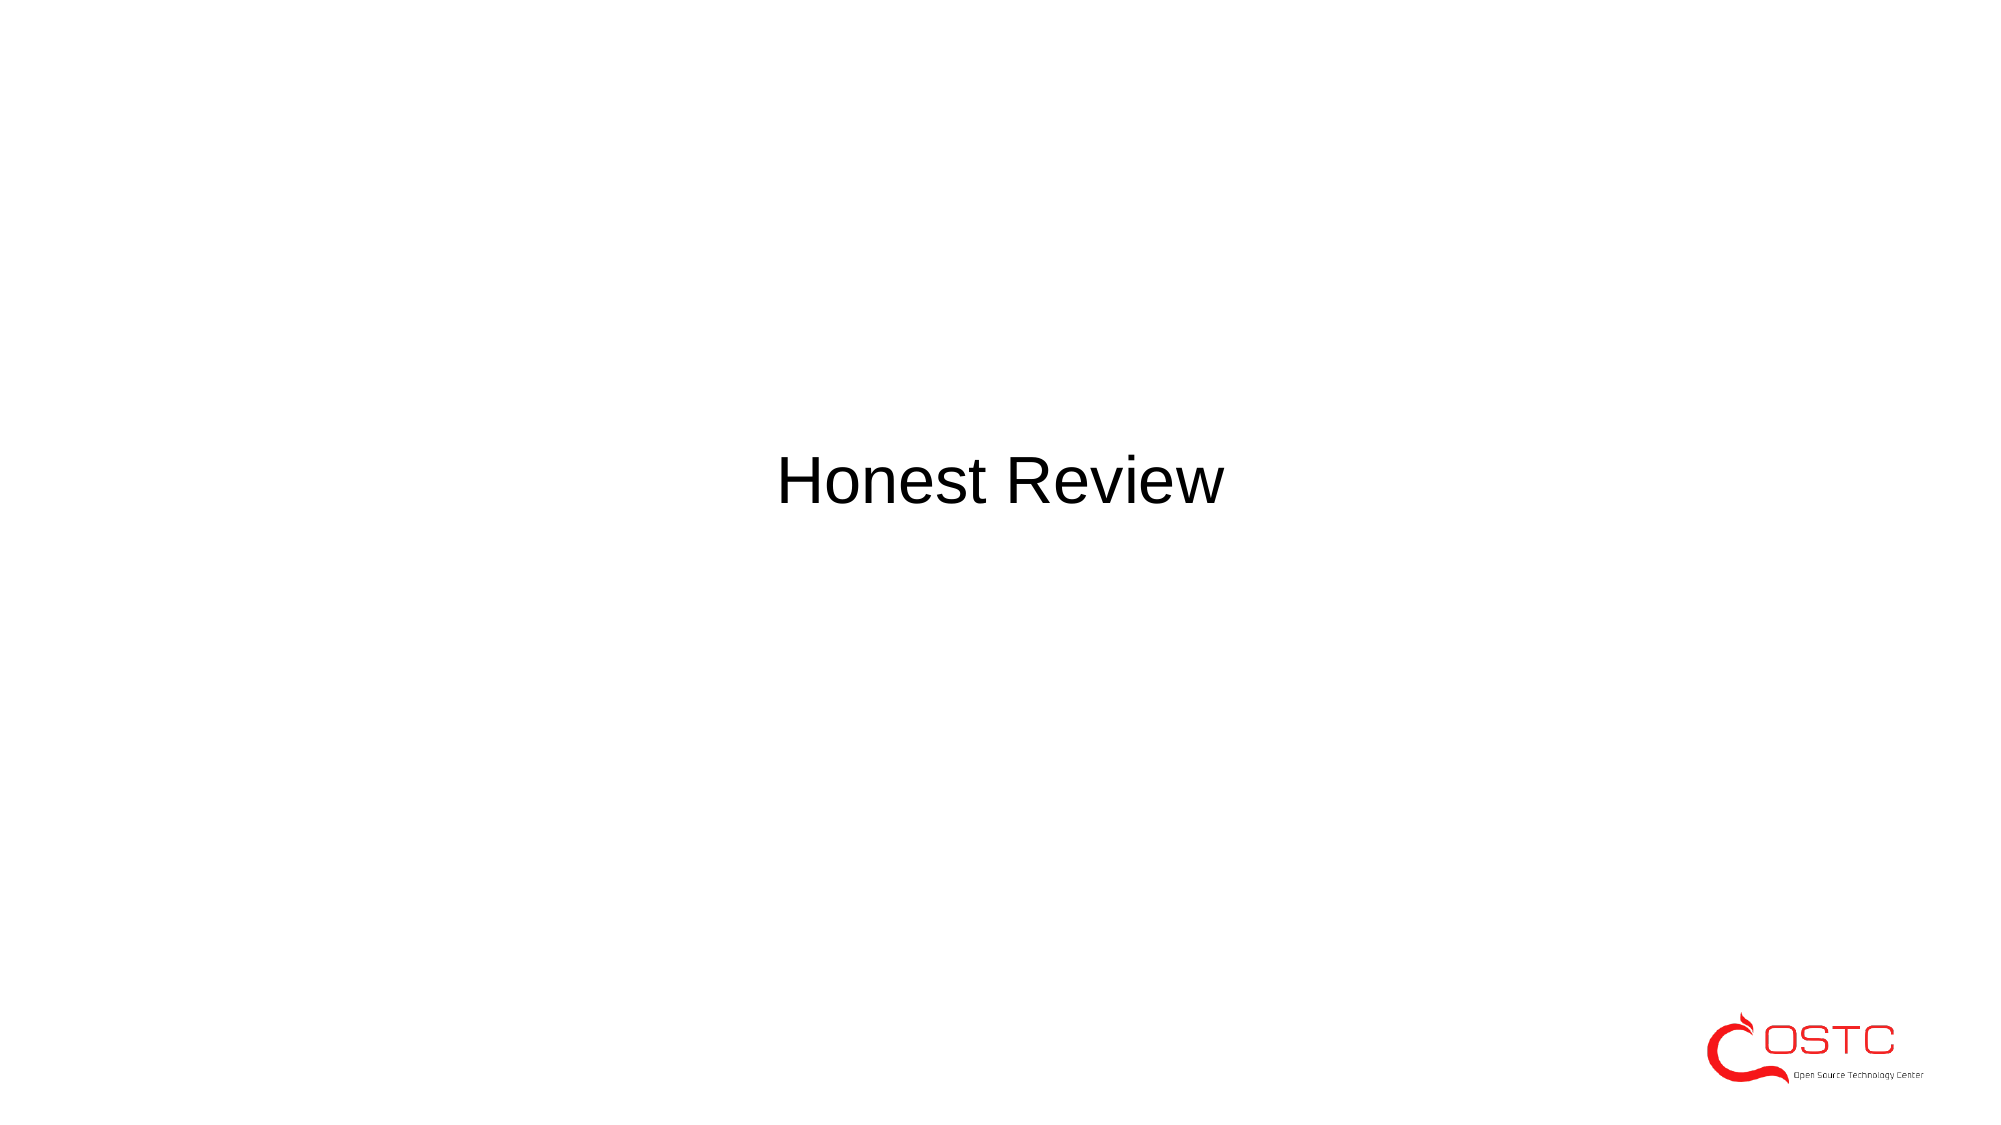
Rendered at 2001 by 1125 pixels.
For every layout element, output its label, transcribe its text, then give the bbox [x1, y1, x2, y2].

subtitle Honest Review [100, 44, 1901, 916]
picture [1643, 933, 2001, 1125]
